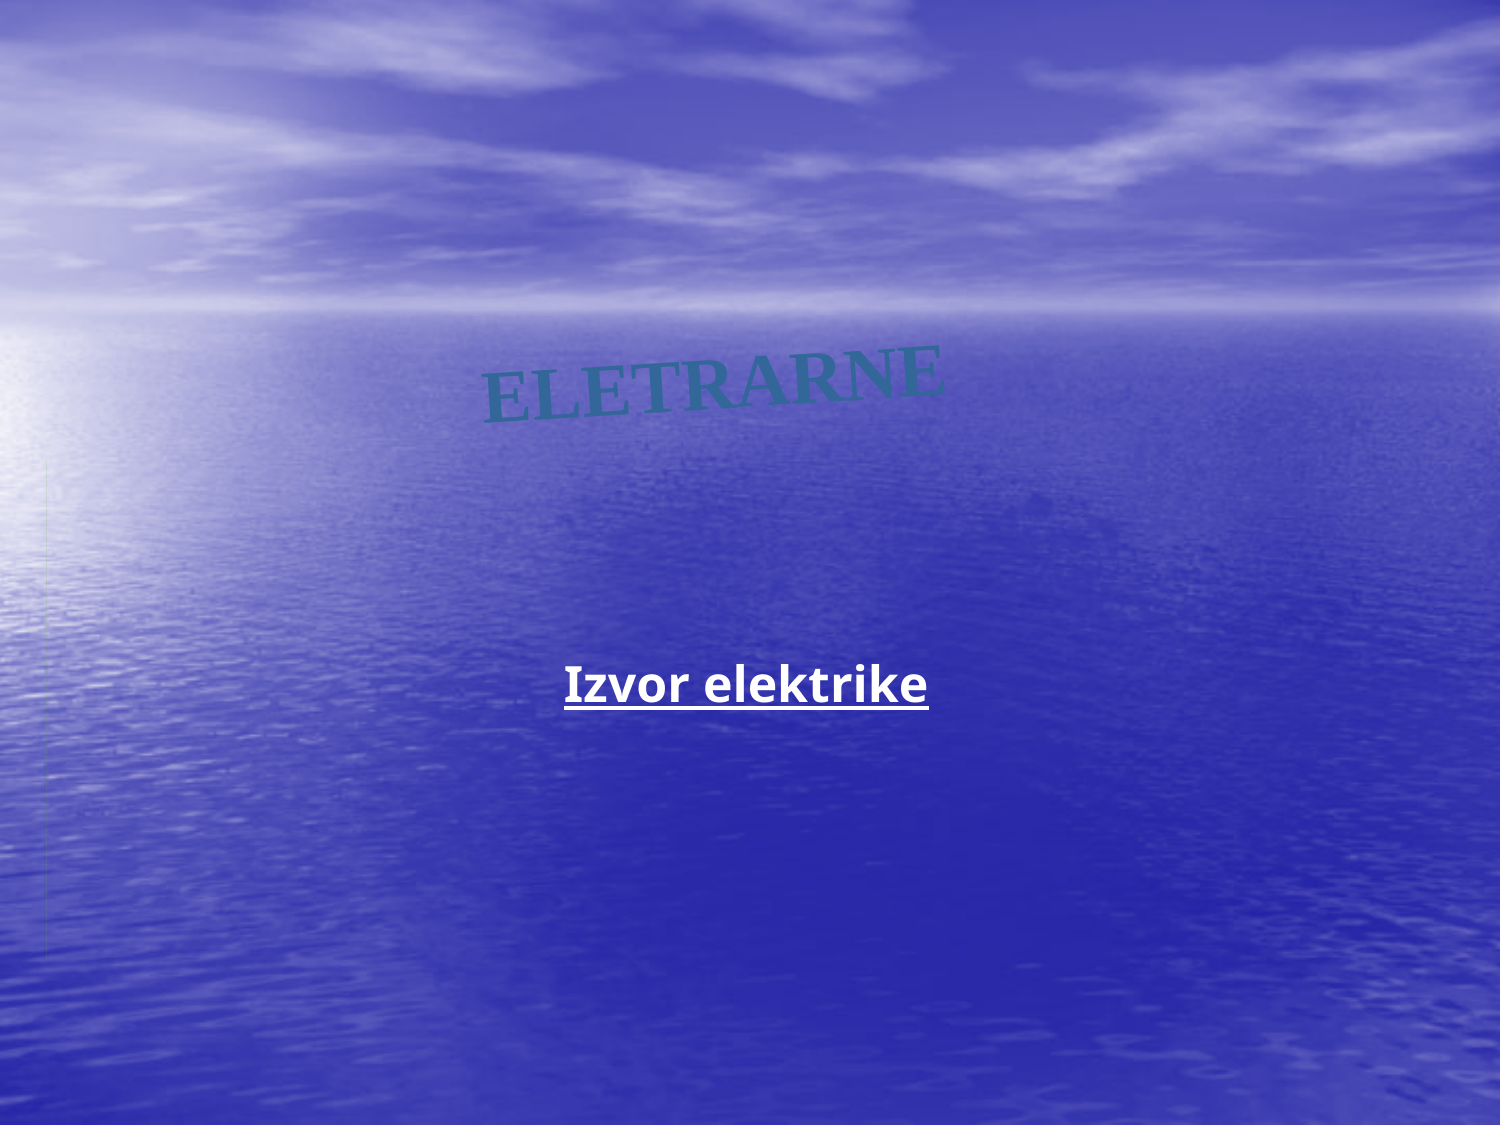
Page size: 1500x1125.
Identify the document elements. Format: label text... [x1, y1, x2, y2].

text_box ELETRARNE [375, 304, 1066, 632]
picture [0, 0, 1500, 1125]
text_box Izvor elektrike [549, 645, 987, 721]
